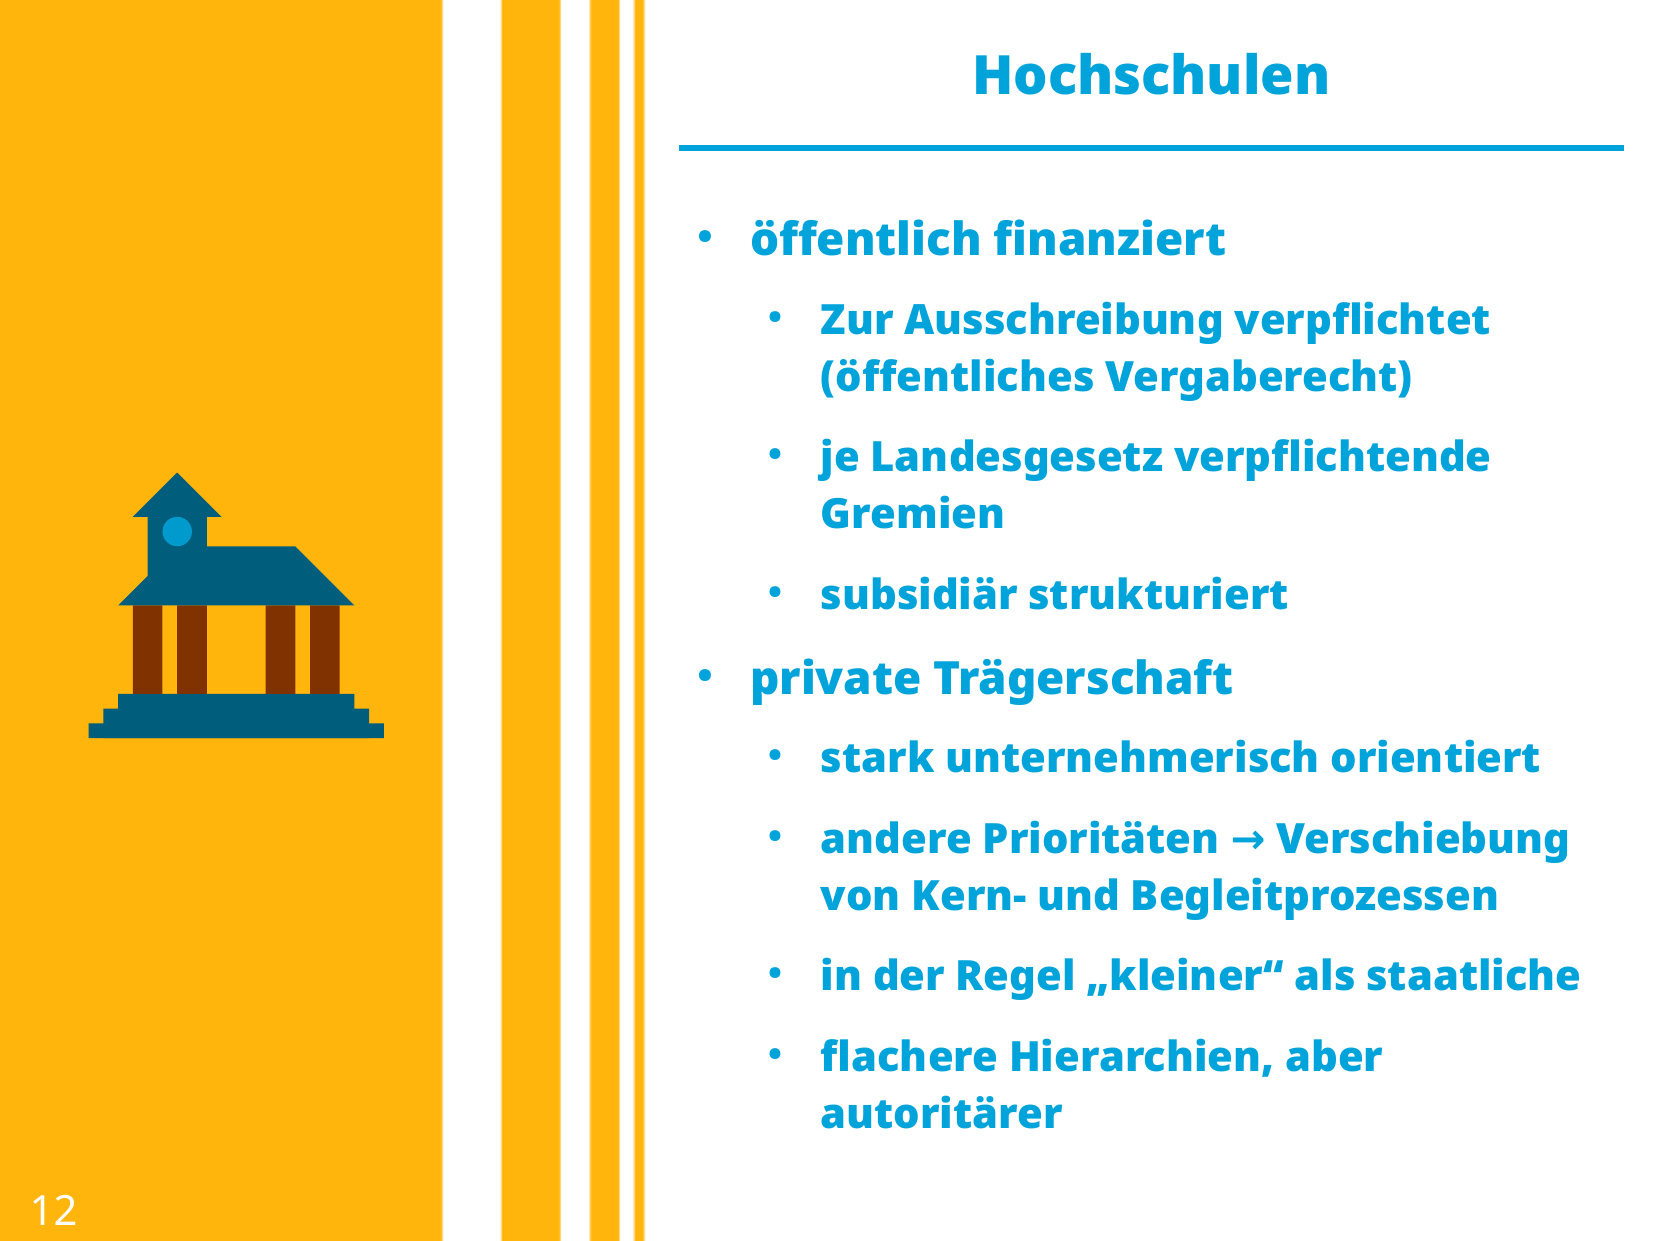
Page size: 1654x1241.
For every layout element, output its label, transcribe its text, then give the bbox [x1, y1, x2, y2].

list öffentlich finanziert Zur Ausschreibung verpflichtet (öffentliches Vergaberecht) je Landesgesetz verpflichtende Gremien subsidiär strukturiert private Trägerschaft stark unternehmerisch orientiert andere Prioritäten → Verschiebung von Kern- und Begleitprozessen in der Regel „kleiner“ als staatliche flachere Hierarchien, aber autoritärer [679, 206, 1625, 1211]
picture [0, 0, 1653, 1241]
title Hochschulen [679, 29, 1625, 119]
